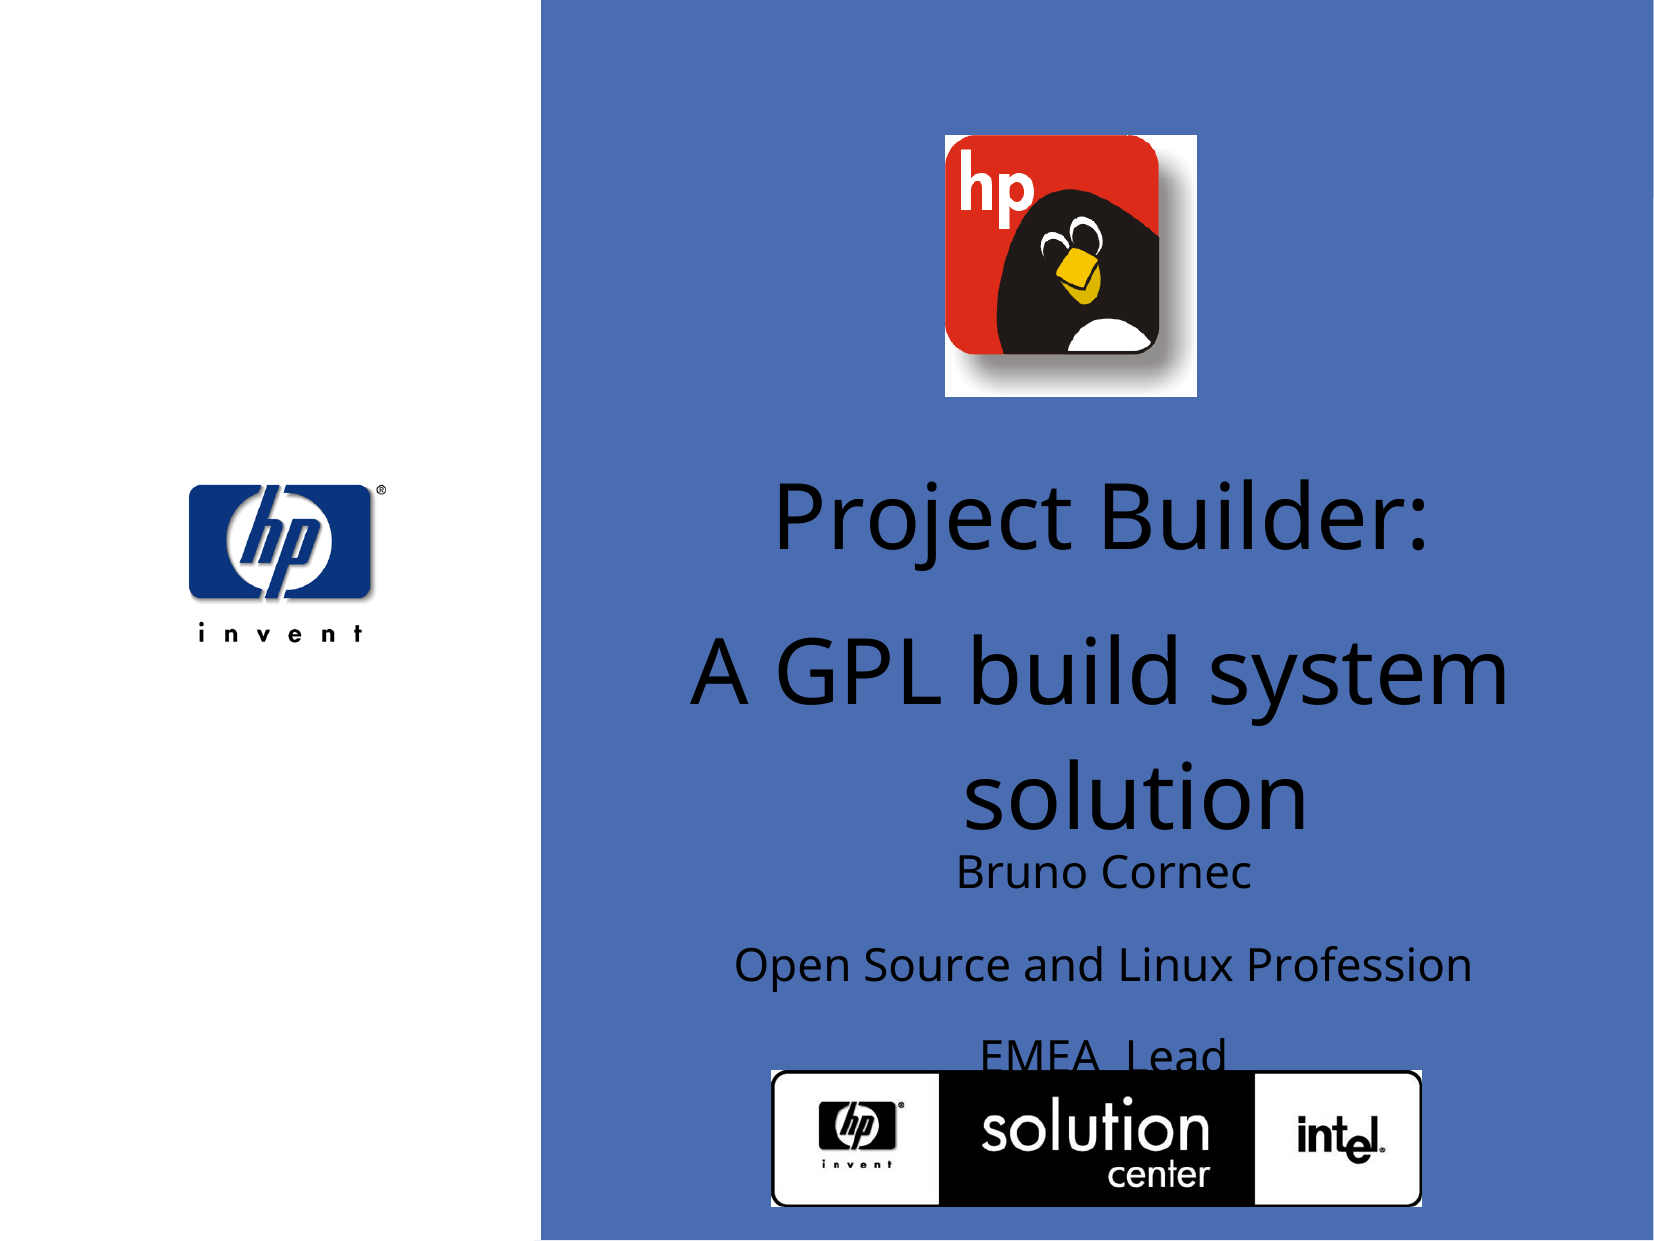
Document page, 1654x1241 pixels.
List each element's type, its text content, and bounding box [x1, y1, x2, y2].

picture [945, 135, 1197, 262]
list Bruno Cornec Open Source and Linux Profession EMEA Lead [695, 753, 1501, 1051]
text_box [0, 0, 1654, 1241]
picture [186, 478, 388, 644]
picture [771, 1070, 1422, 1207]
list Project Builder: A GPL build system solution [582, 262, 1610, 814]
